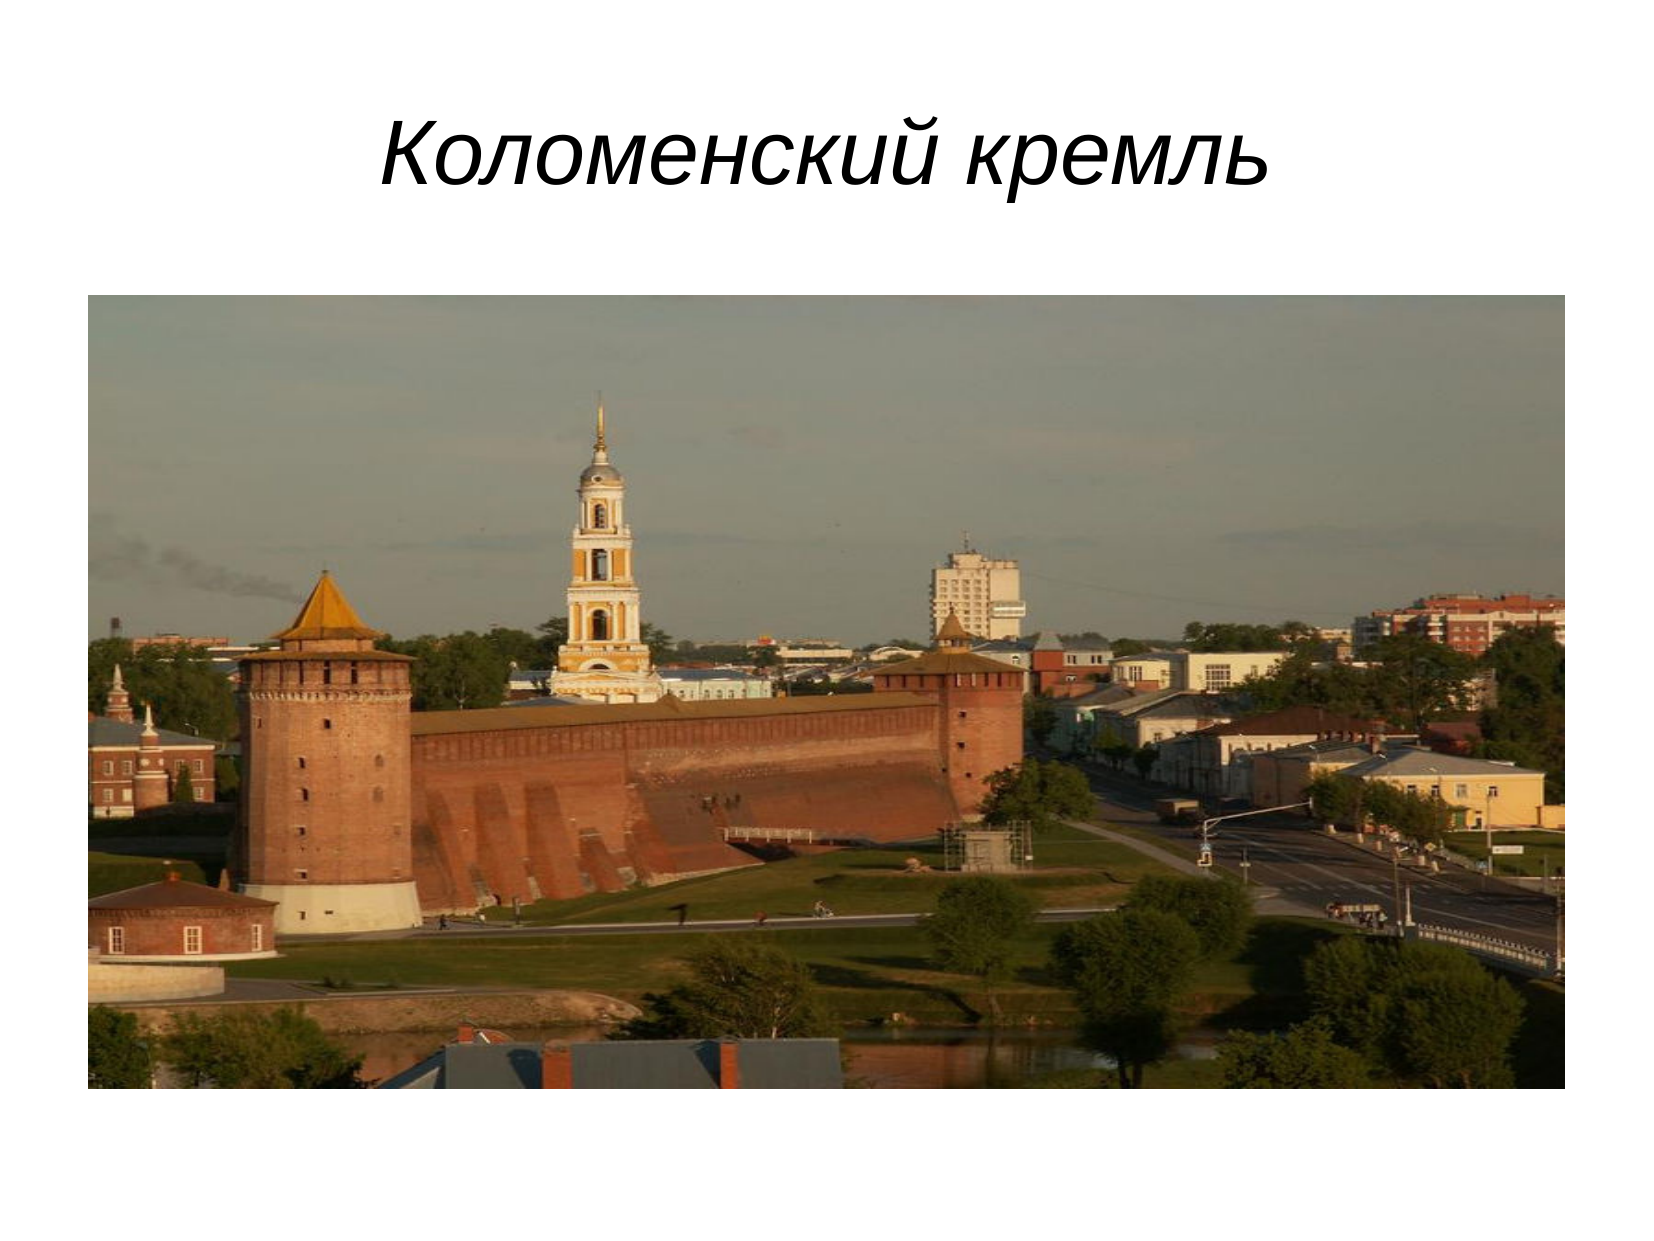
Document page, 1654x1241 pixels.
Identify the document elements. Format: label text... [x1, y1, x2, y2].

title Коломенский кремль [82, 56, 1571, 250]
picture [88, 295, 1565, 1089]
